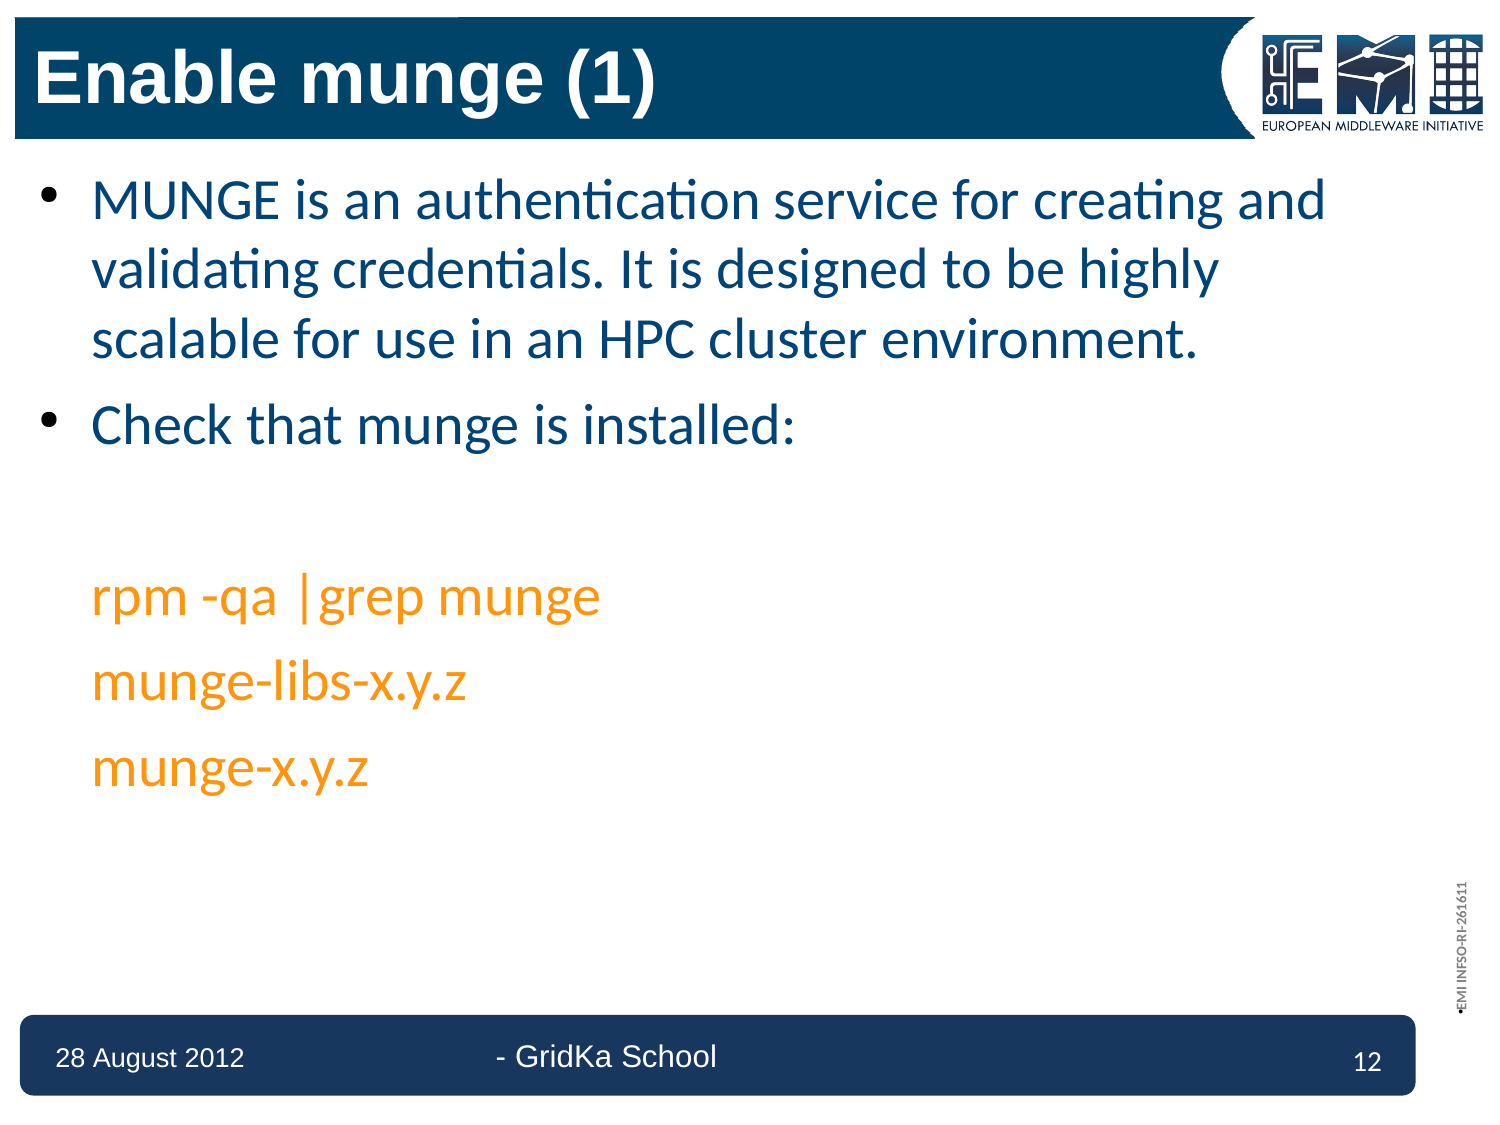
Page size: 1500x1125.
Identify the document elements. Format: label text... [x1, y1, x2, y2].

picture [28, 17, 1255, 139]
list MUNGE is an authentication service for creating and validating credentials. It is designed to be highly scalable for use in an HPC cluster environment. Check that munge is installed: rpm -qa |grep munge munge-libs-x.y.z munge-x.y.z [6, 153, 1410, 998]
picture [14, 17, 25, 139]
picture [1262, 34, 1483, 131]
text_box Enable munge (1) [18, 21, 673, 127]
